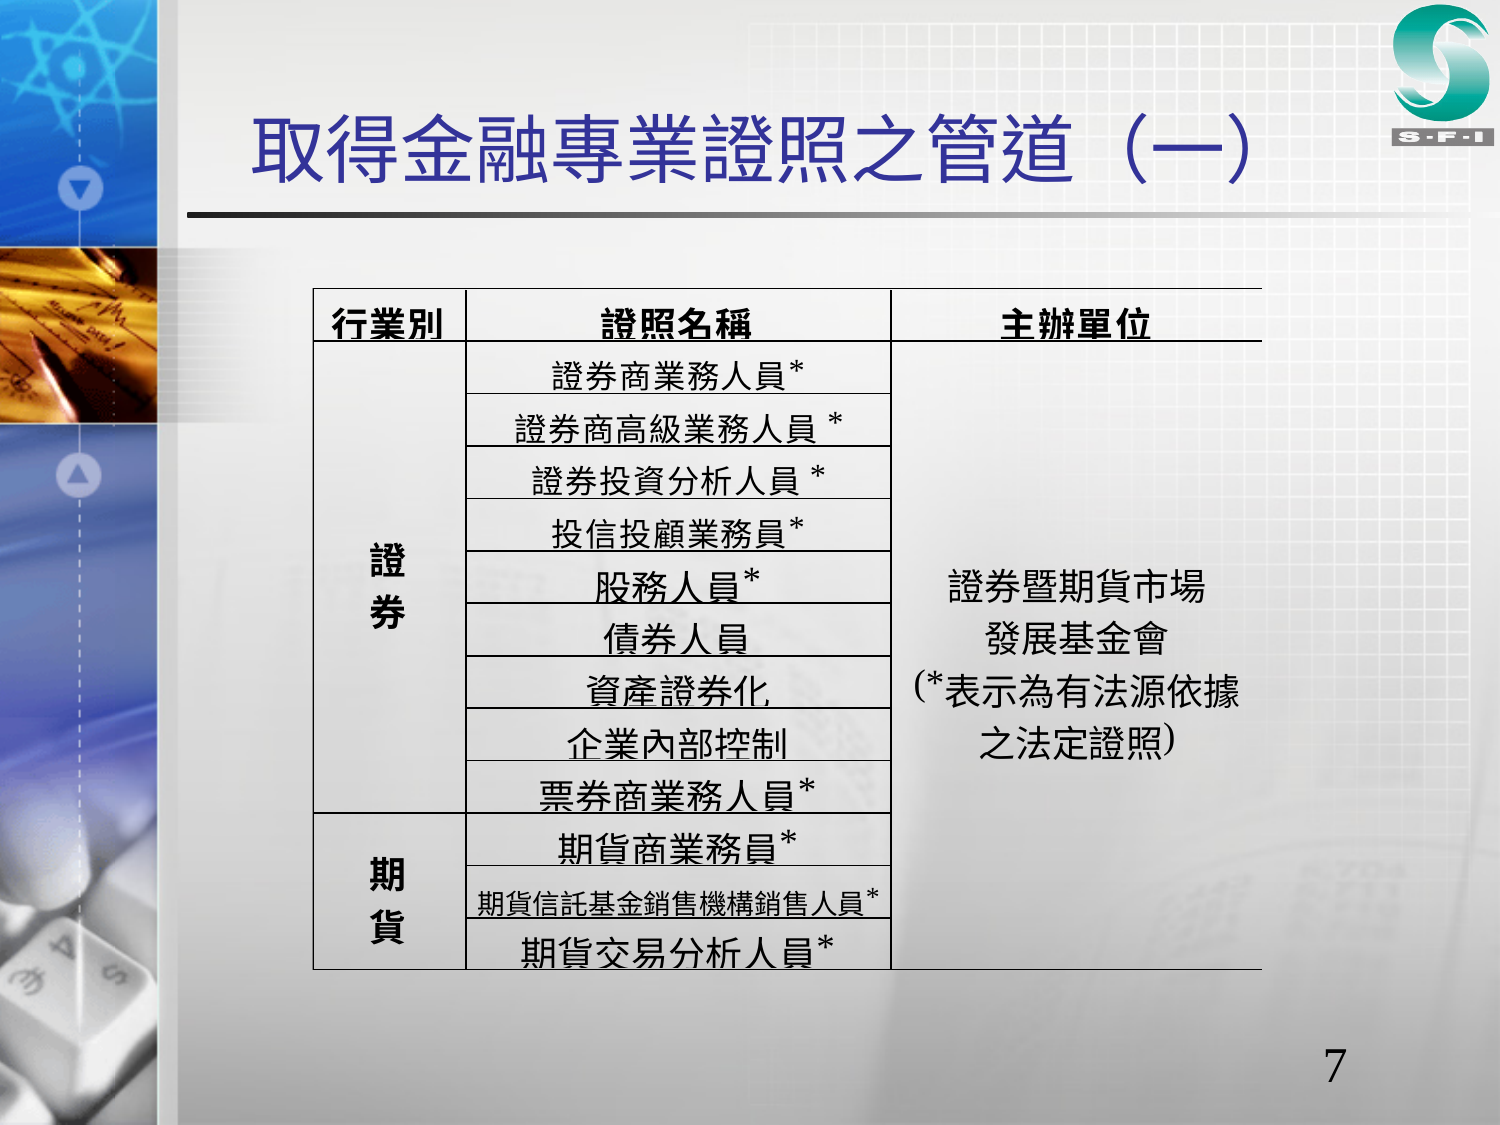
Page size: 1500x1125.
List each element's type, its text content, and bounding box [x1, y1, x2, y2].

chart [312, 288, 1264, 972]
picture [0, 0, 1500, 1125]
title 取得金融專業證照之管道（一） [188, 101, 1363, 201]
